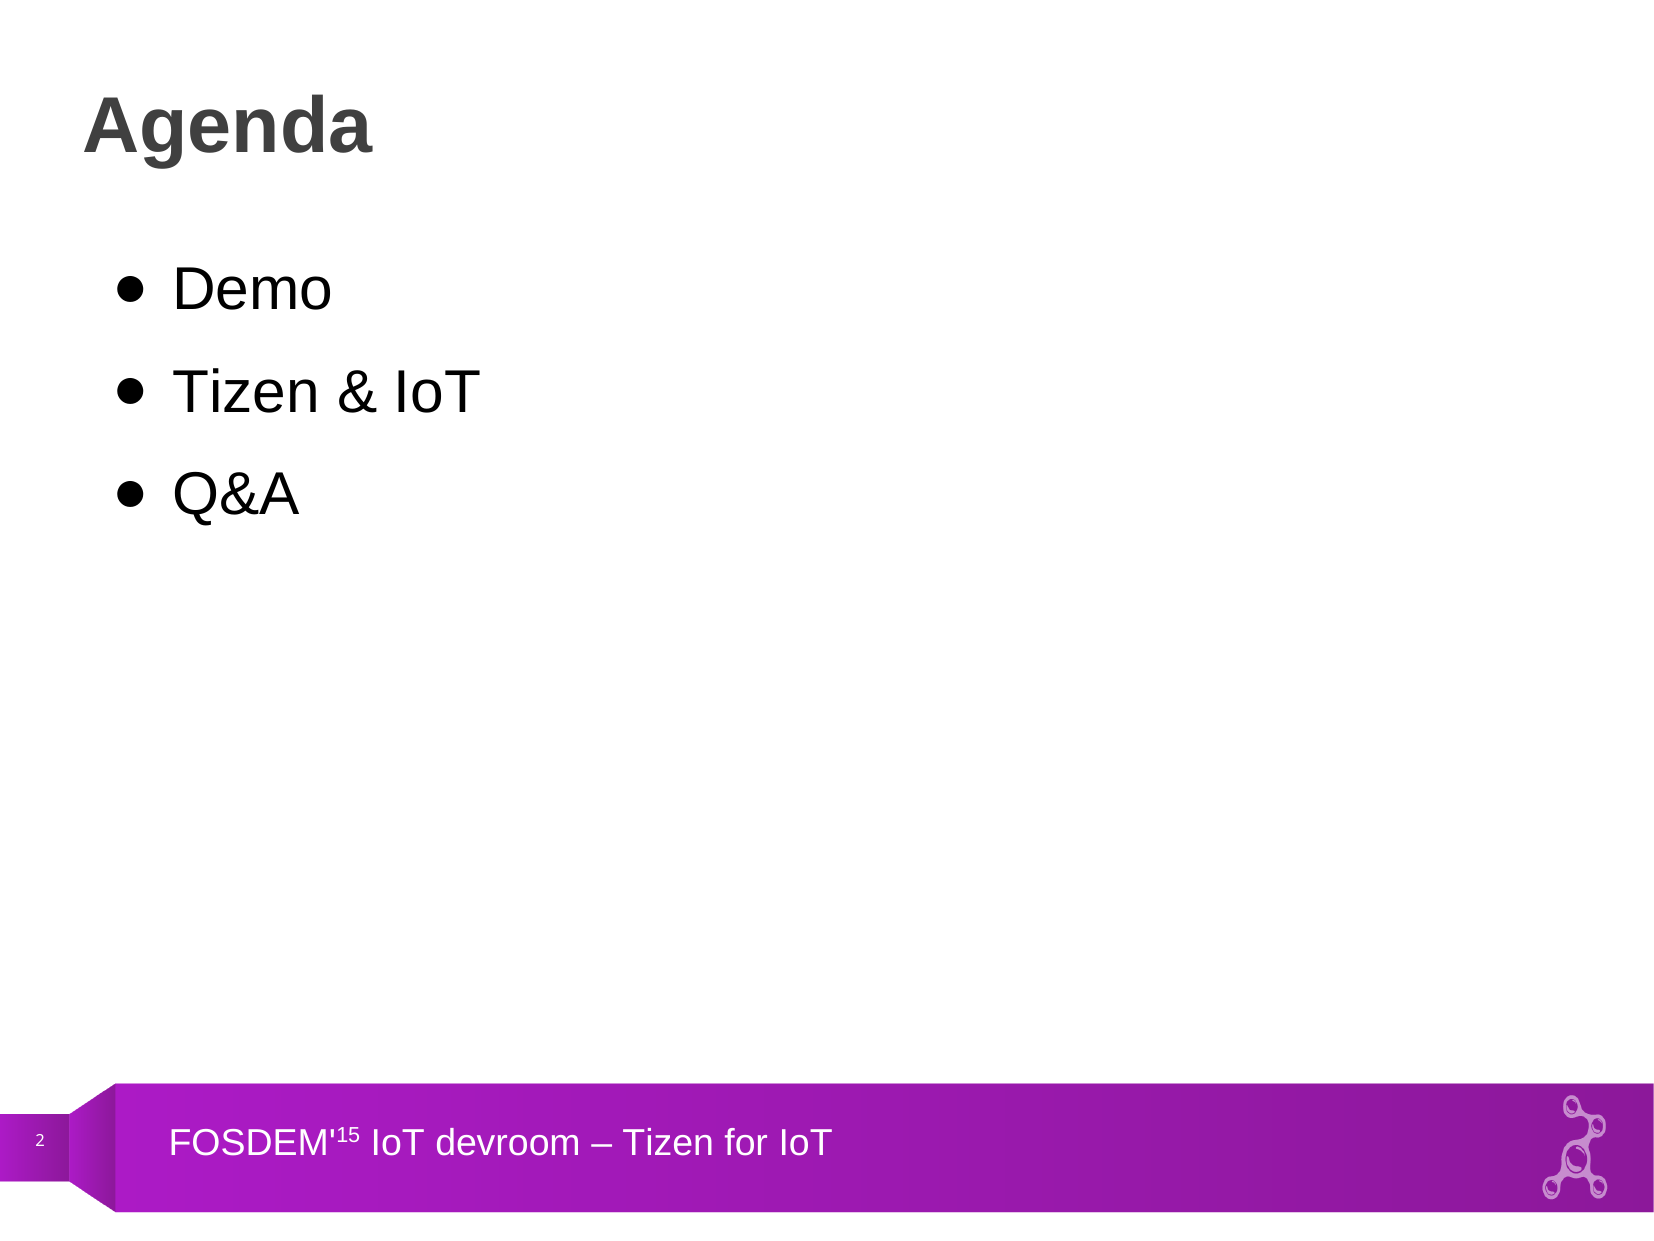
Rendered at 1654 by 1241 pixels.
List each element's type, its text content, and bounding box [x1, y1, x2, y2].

list Demo Tizen & IoT Q&A [82, 249, 1571, 969]
picture [0, 0, 1654, 1241]
title Agenda [82, 73, 1571, 235]
